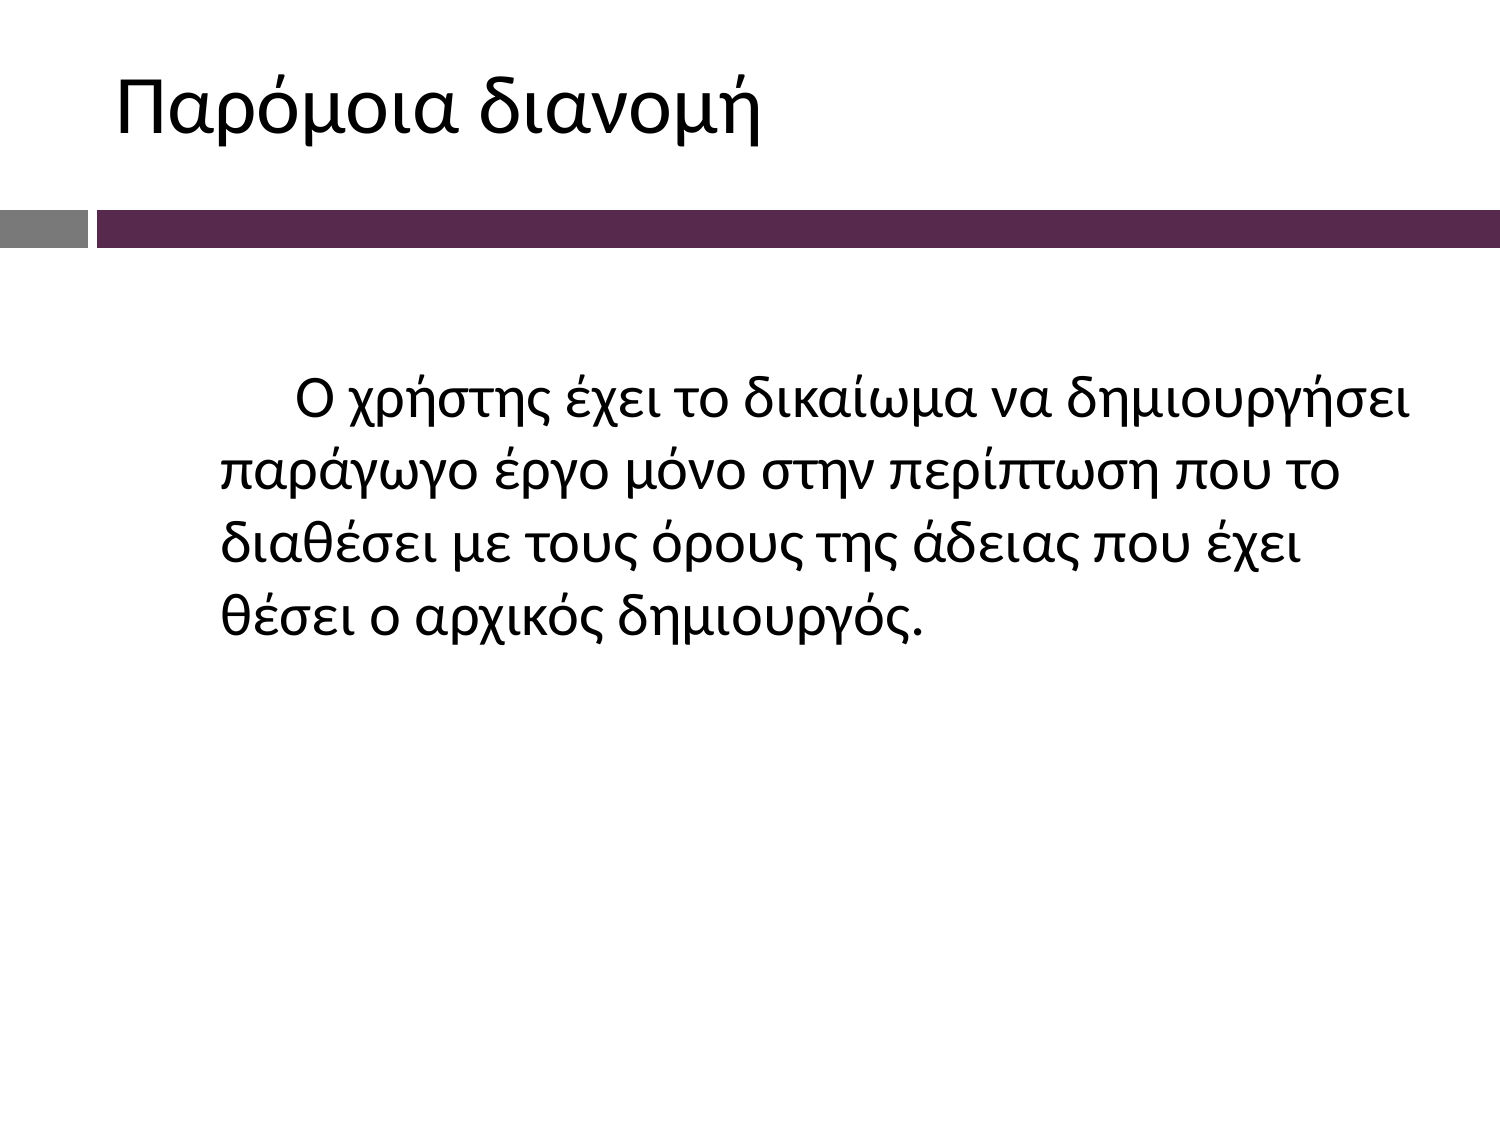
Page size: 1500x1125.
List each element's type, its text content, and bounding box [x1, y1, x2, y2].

title Παρόμοια διανομή [100, 19, 1438, 182]
list Ο χρήστης έχει το δικαίωμα να δημιουργήσει παράγωγο έργο μόνο στην περίπτωση που το διαθέσει με τους όρους της άδειας που έχει θέσει ο αρχικός δημιουργός. [100, 262, 1438, 1000]
